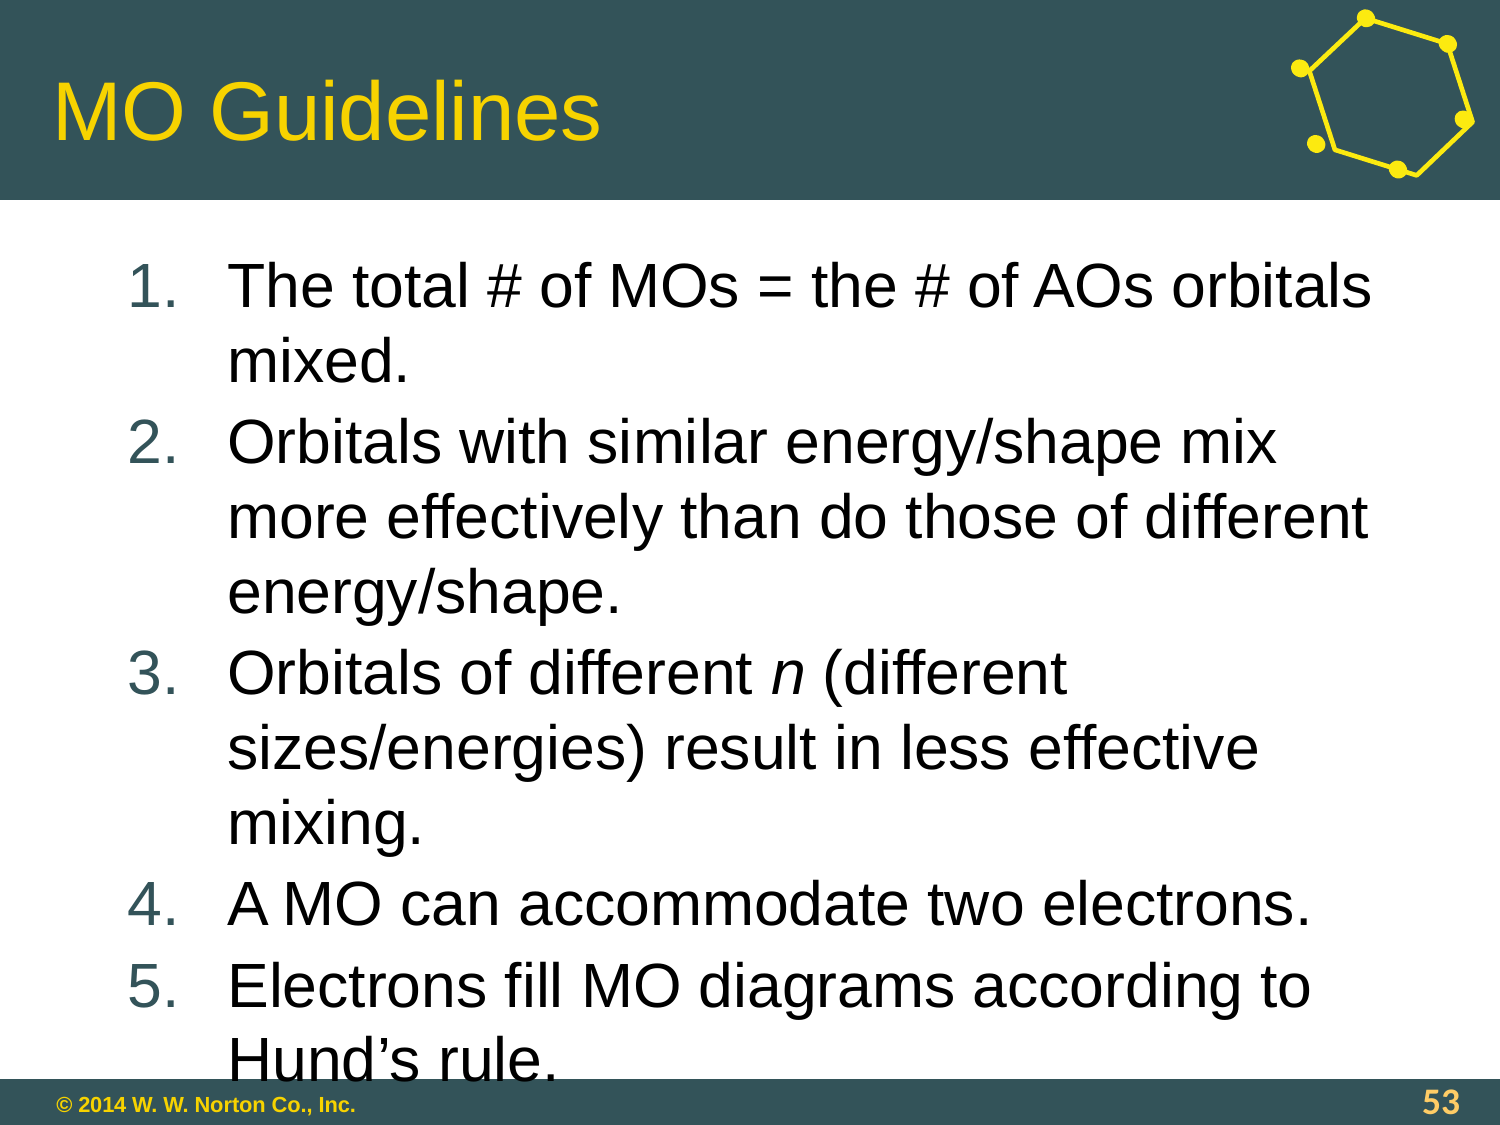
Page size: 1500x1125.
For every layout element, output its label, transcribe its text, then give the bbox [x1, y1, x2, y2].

list The total # of MOs = the # of AOs orbitals mixed. Orbitals with similar energy/shape mix more effectively than do those of different energy/shape. Orbitals of different n (different sizes/energies) result in less effective mixing. A MO can accommodate two electrons. Electrons fill MO diagrams according to Hund’s rule. [112, 237, 1438, 1025]
slide_number <number> [1400, 1073, 1475, 1125]
title MO Guidelines [37, 19, 1118, 195]
